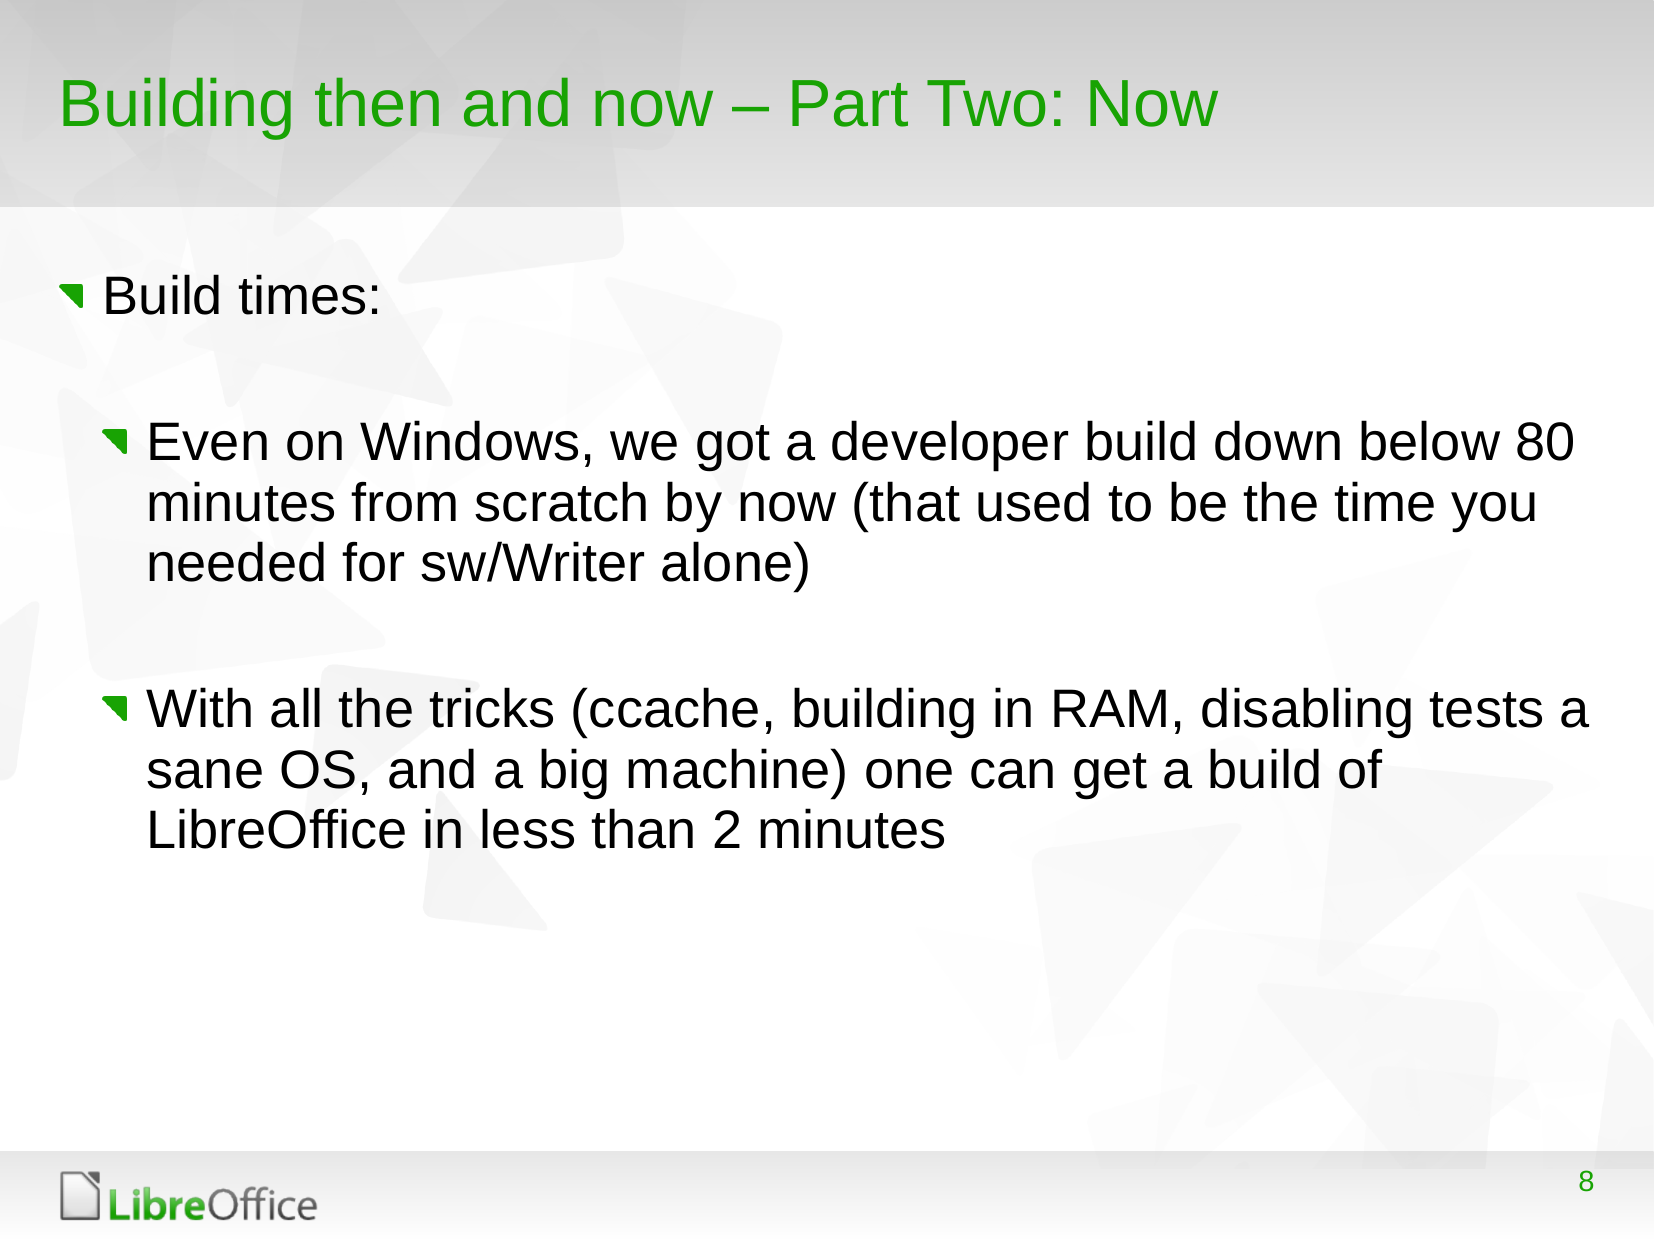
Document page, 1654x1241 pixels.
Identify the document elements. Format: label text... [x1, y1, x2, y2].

picture [915, 548, 1654, 1169]
picture [0, 0, 783, 931]
title Building then and now – Part Two: Now [59, 29, 1595, 178]
picture [41, 1152, 337, 1240]
list Build times: Even on Windows, we got a developer build down below 80 minutes from scratch by now (that used to be the time you needed for sw/Writer alone) With all the tricks (ccache, building in RAM, disabling tests a sane OS, and a big machine) one can get a build of LibreOffice in less than 2 minutes [59, 265, 1595, 1085]
